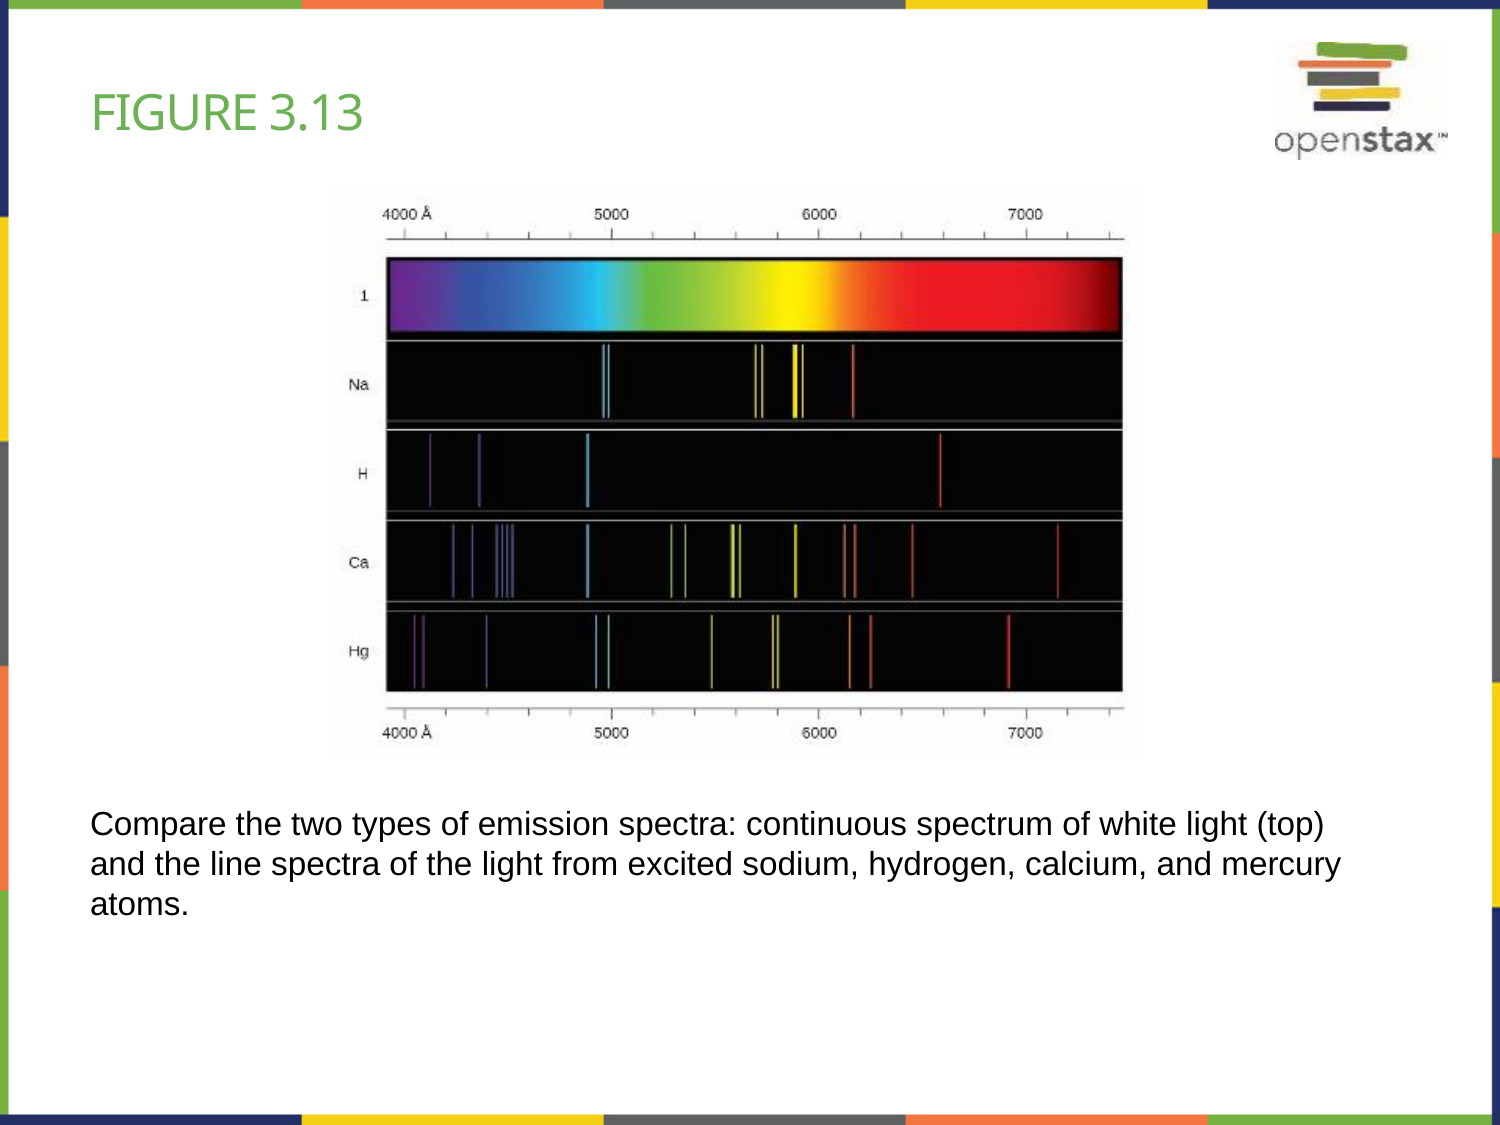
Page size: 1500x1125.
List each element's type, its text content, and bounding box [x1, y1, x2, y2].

title Figure 3.13 [75, 39, 1398, 148]
list Compare the two types of emission spectra: continuous spectrum of white light (top) and the line spectra of the light from excited sodium, hydrogen, calcium, and mercury atoms. [75, 794, 1398, 986]
picture [0, 0, 1500, 1125]
